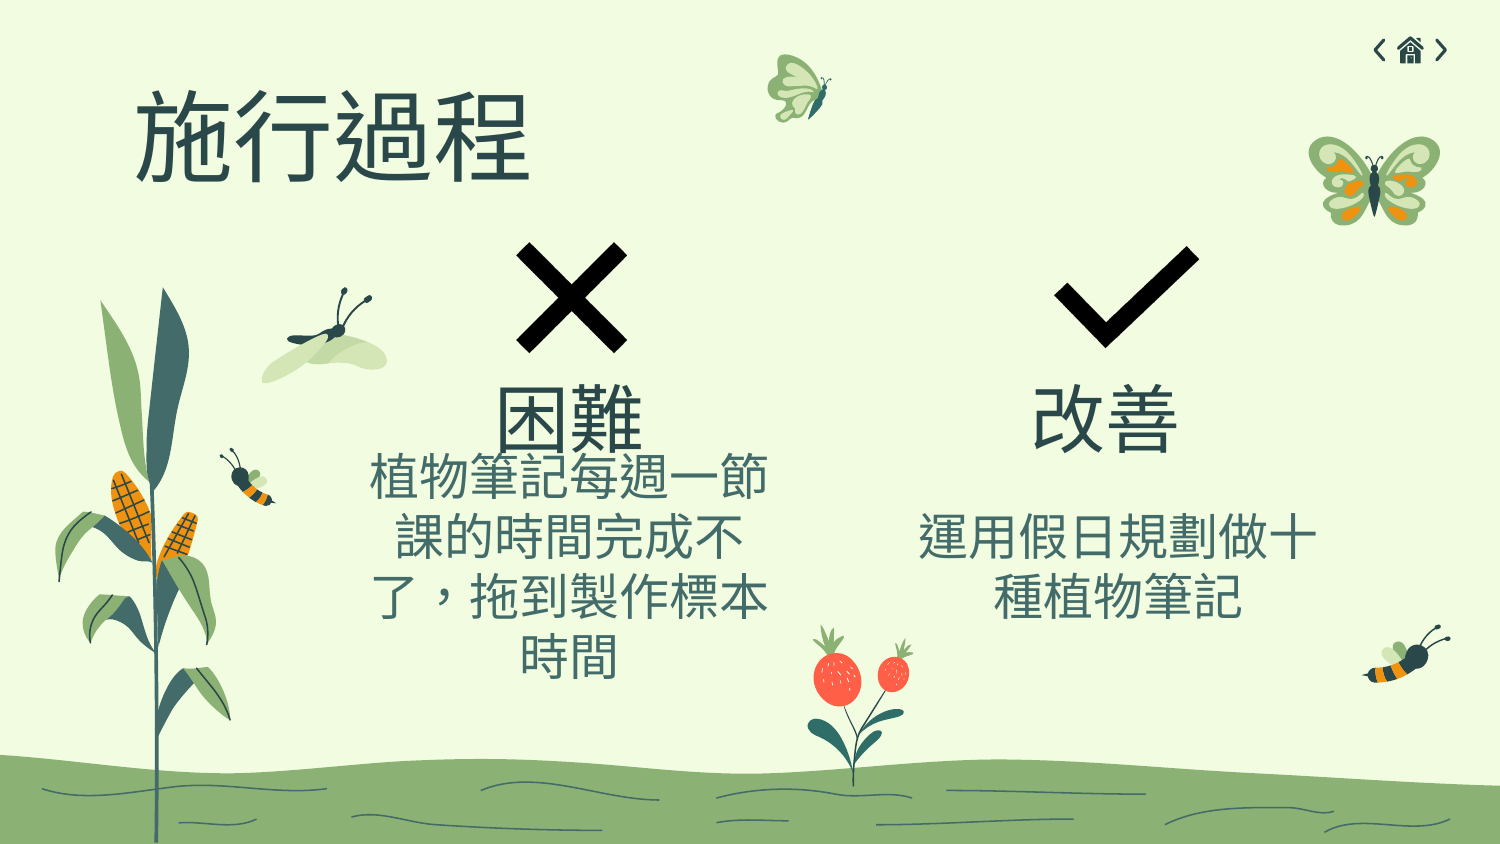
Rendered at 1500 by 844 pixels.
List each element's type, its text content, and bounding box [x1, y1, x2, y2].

text_box [140, 513, 151, 534]
text_box [136, 500, 150, 514]
text_box [767, 54, 832, 123]
text_box [132, 518, 141, 528]
text_box [55, 511, 88, 574]
picture [1051, 221, 1202, 372]
subtitle 運用假日規劃做十種植物筆記 [880, 463, 1357, 667]
text_box [176, 536, 183, 542]
subtitle 植物筆記每週一節課的時間完成不了，拖到製作標本時間 [344, 463, 795, 667]
text_box [112, 500, 123, 513]
text_box [261, 287, 387, 384]
text_box [100, 287, 189, 491]
text_box [112, 470, 138, 492]
picture [496, 222, 647, 373]
text_box [172, 543, 179, 549]
text_box [122, 496, 132, 506]
title 困難 [651, 458, 661, 462]
text_box [183, 521, 190, 527]
text_box [118, 486, 127, 496]
text_box [157, 539, 217, 648]
text_box [198, 666, 230, 714]
text_box [136, 528, 144, 538]
text_box [179, 528, 186, 535]
text_box [61, 511, 152, 574]
text_box [91, 595, 154, 653]
text_box [807, 624, 914, 787]
title 改善 [880, 371, 1331, 463]
text_box [219, 447, 277, 506]
text_box [127, 507, 137, 518]
text_box [1397, 36, 1424, 64]
text_box [1308, 136, 1440, 226]
title 施行過程 [118, 88, 1383, 182]
text_box [111, 489, 118, 501]
title 困難 [344, 371, 795, 463]
text_box [159, 668, 228, 735]
text_box [167, 532, 175, 539]
text_box [184, 539, 193, 547]
text_box [171, 511, 198, 539]
text_box [131, 490, 144, 503]
text_box [1361, 624, 1451, 683]
text_box [82, 594, 111, 642]
